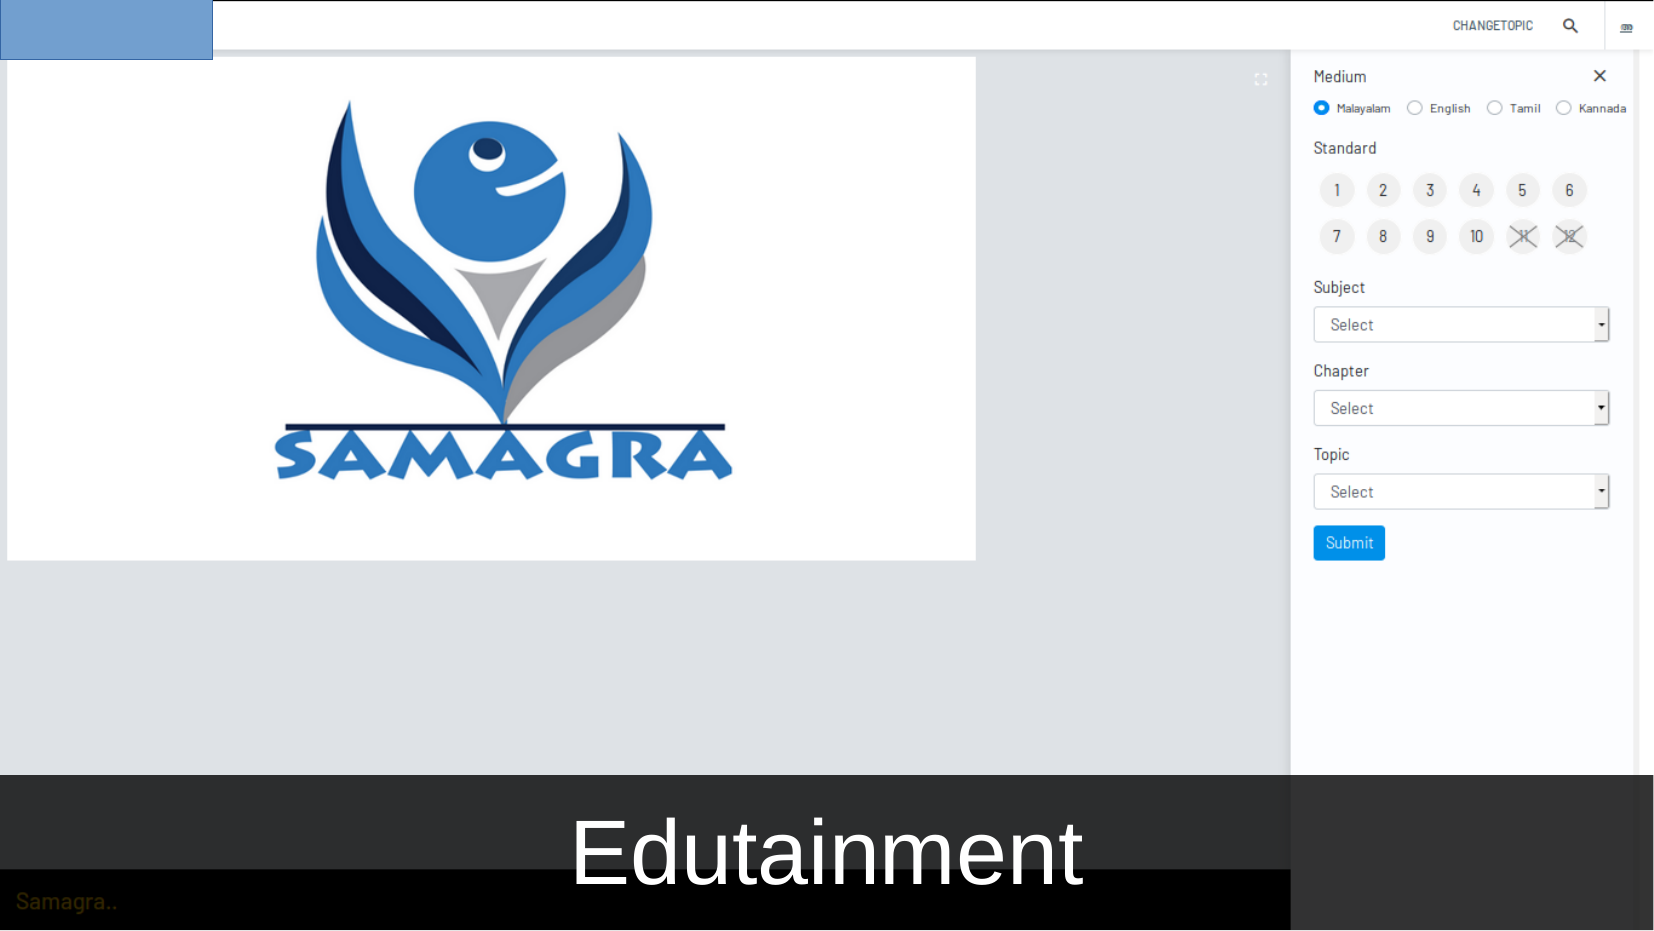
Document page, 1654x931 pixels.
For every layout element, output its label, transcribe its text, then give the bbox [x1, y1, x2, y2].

title Edutainment [0, 775, 1654, 931]
text_box [0, 0, 213, 60]
picture [0, 0, 1654, 775]
